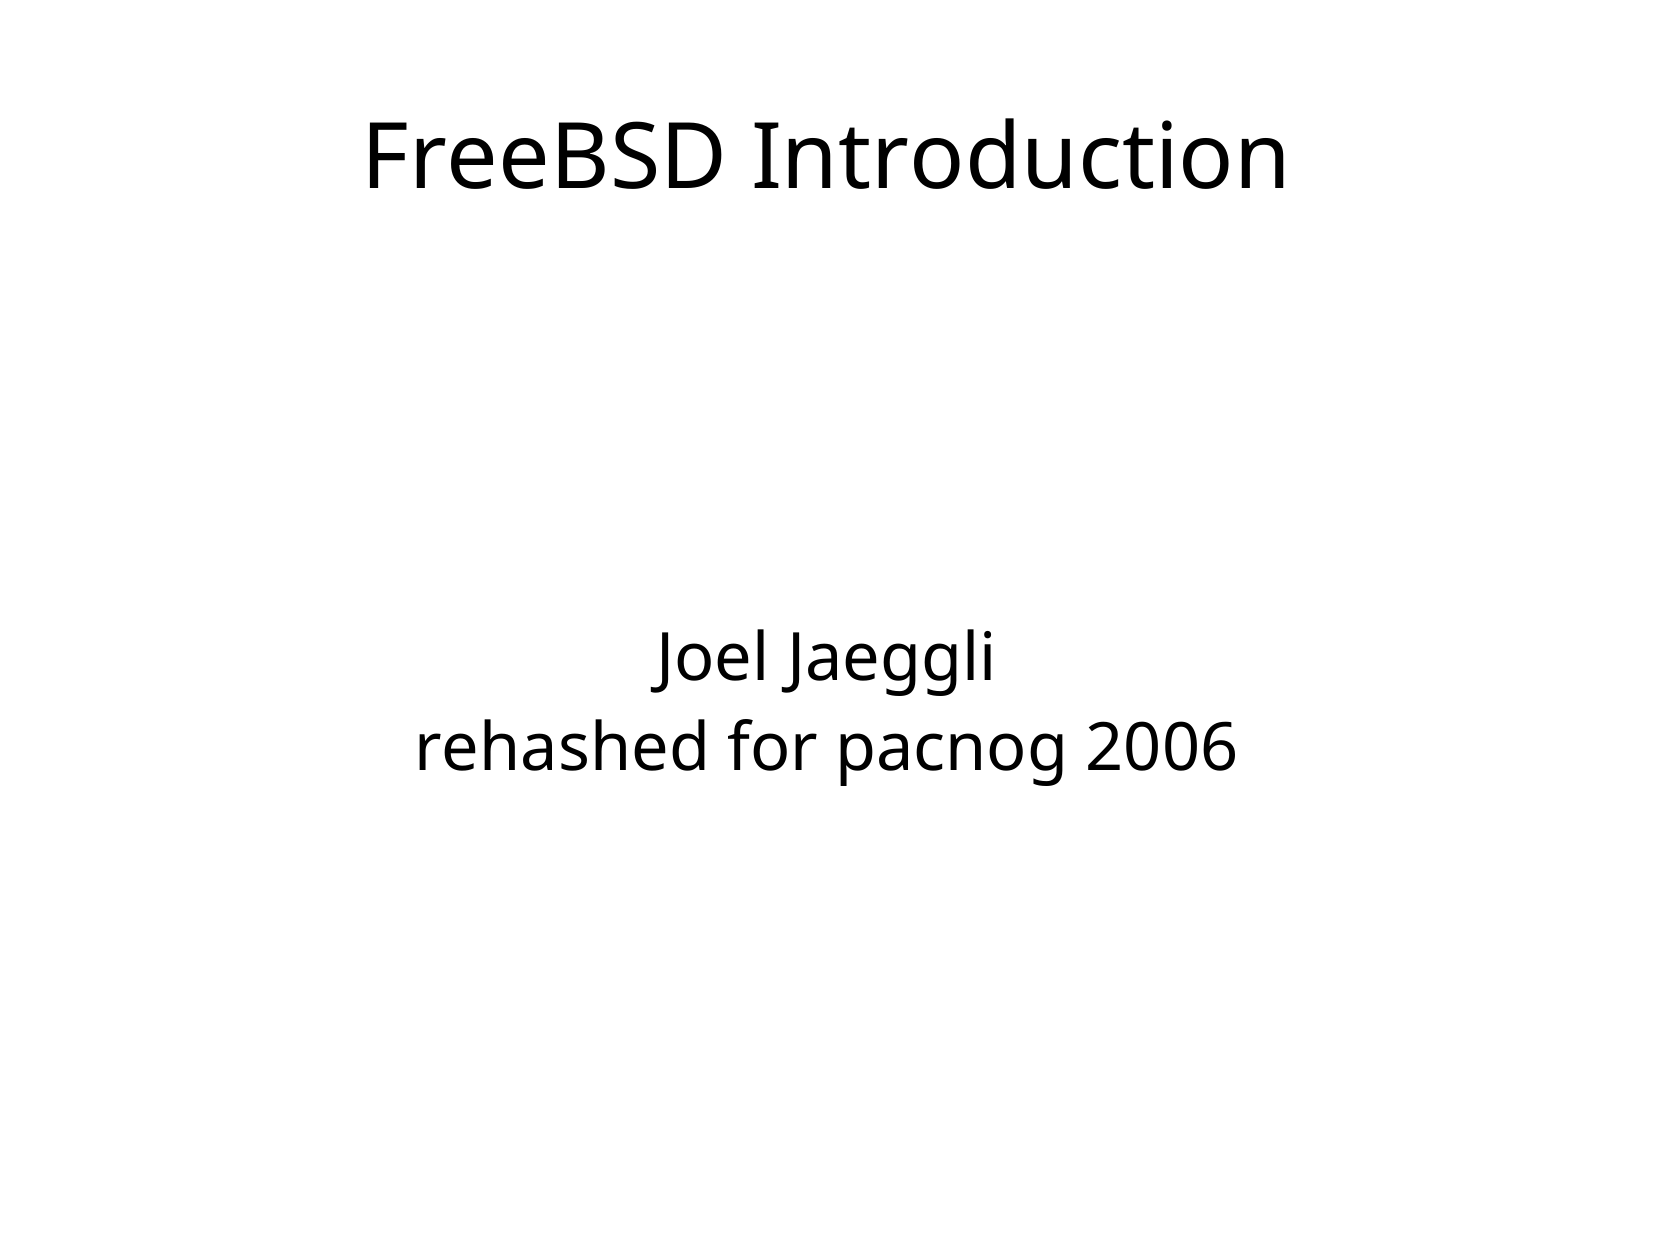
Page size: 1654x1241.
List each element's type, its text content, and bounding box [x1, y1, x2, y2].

title FreeBSD Introduction [82, 49, 1571, 257]
subtitle Joel Jaeggli rehashed for pacnog 2006 [82, 290, 1571, 1109]
